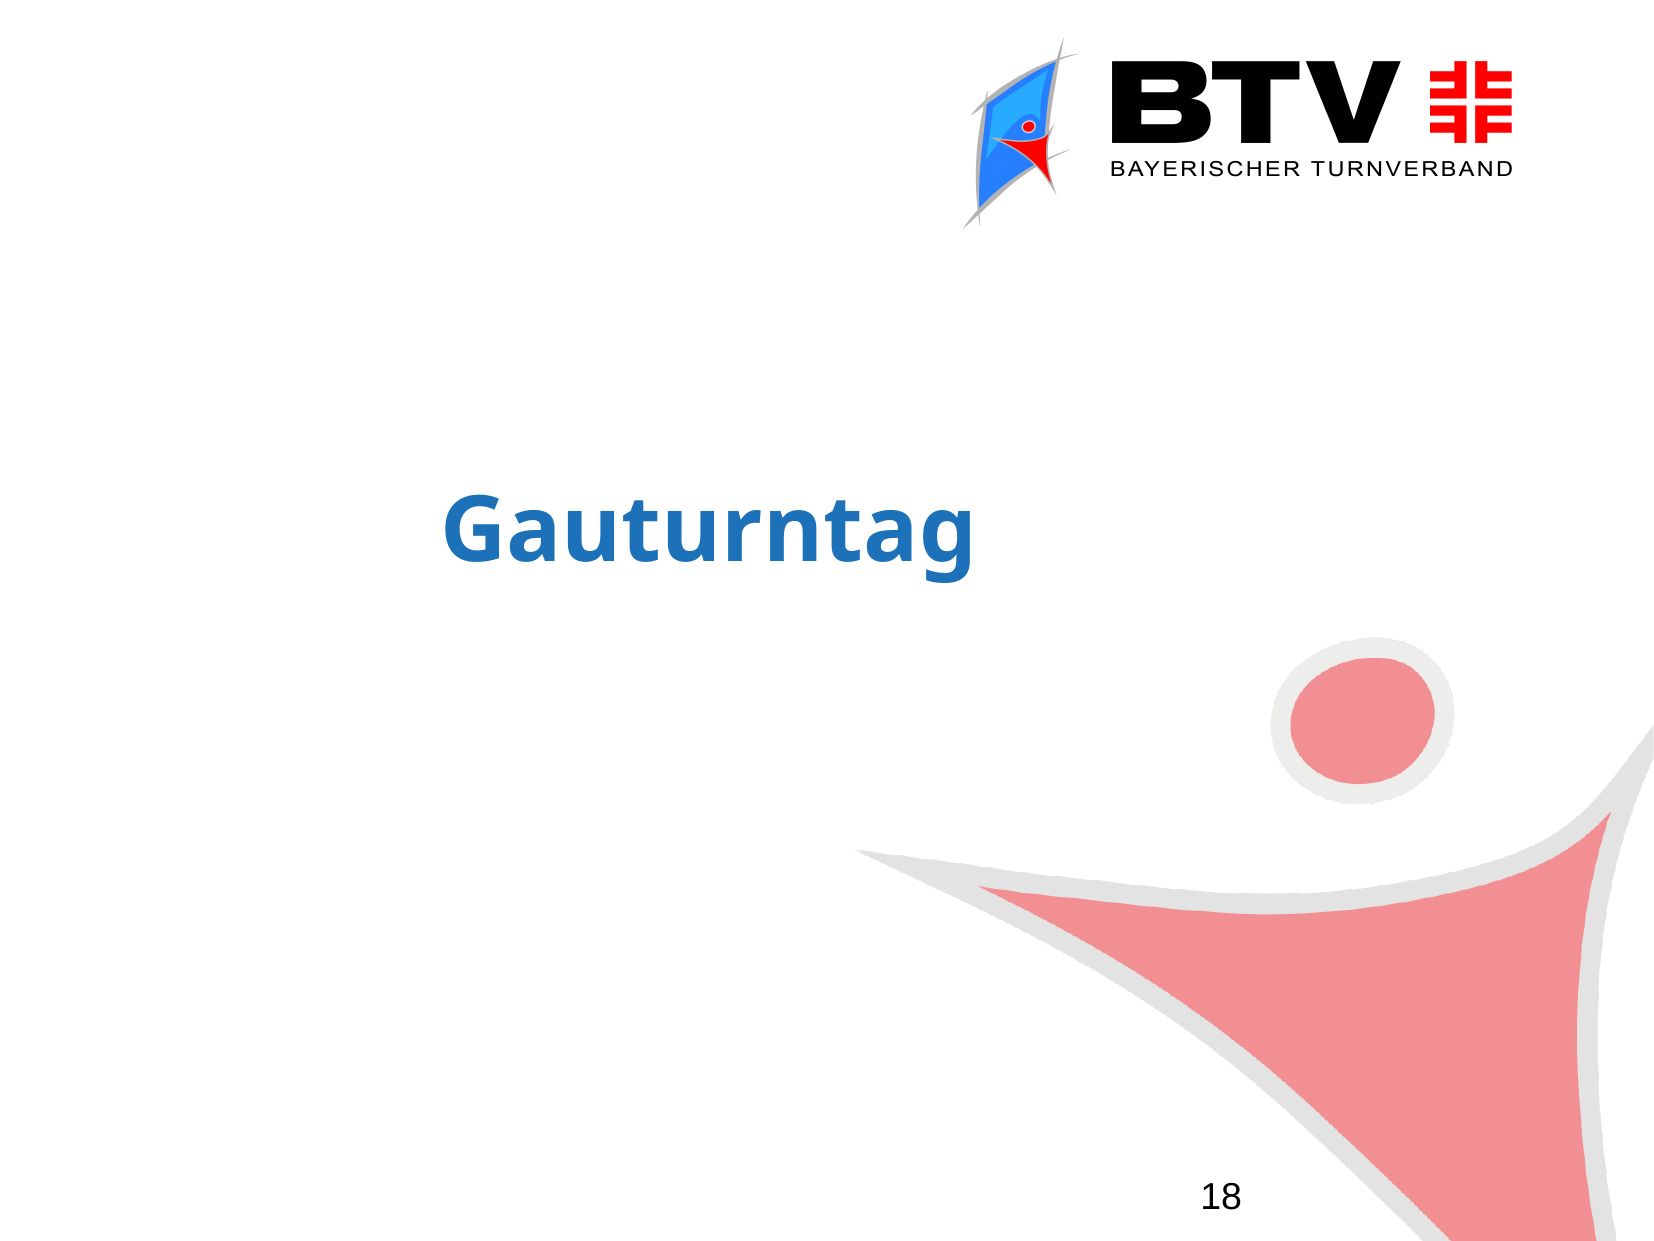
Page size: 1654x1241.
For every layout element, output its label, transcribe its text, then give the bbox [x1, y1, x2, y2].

text_box <Nummer> [1185, 1169, 1571, 1216]
picture [939, 24, 1548, 248]
title Gauturntag [425, 472, 1211, 619]
picture [854, 637, 1654, 1241]
